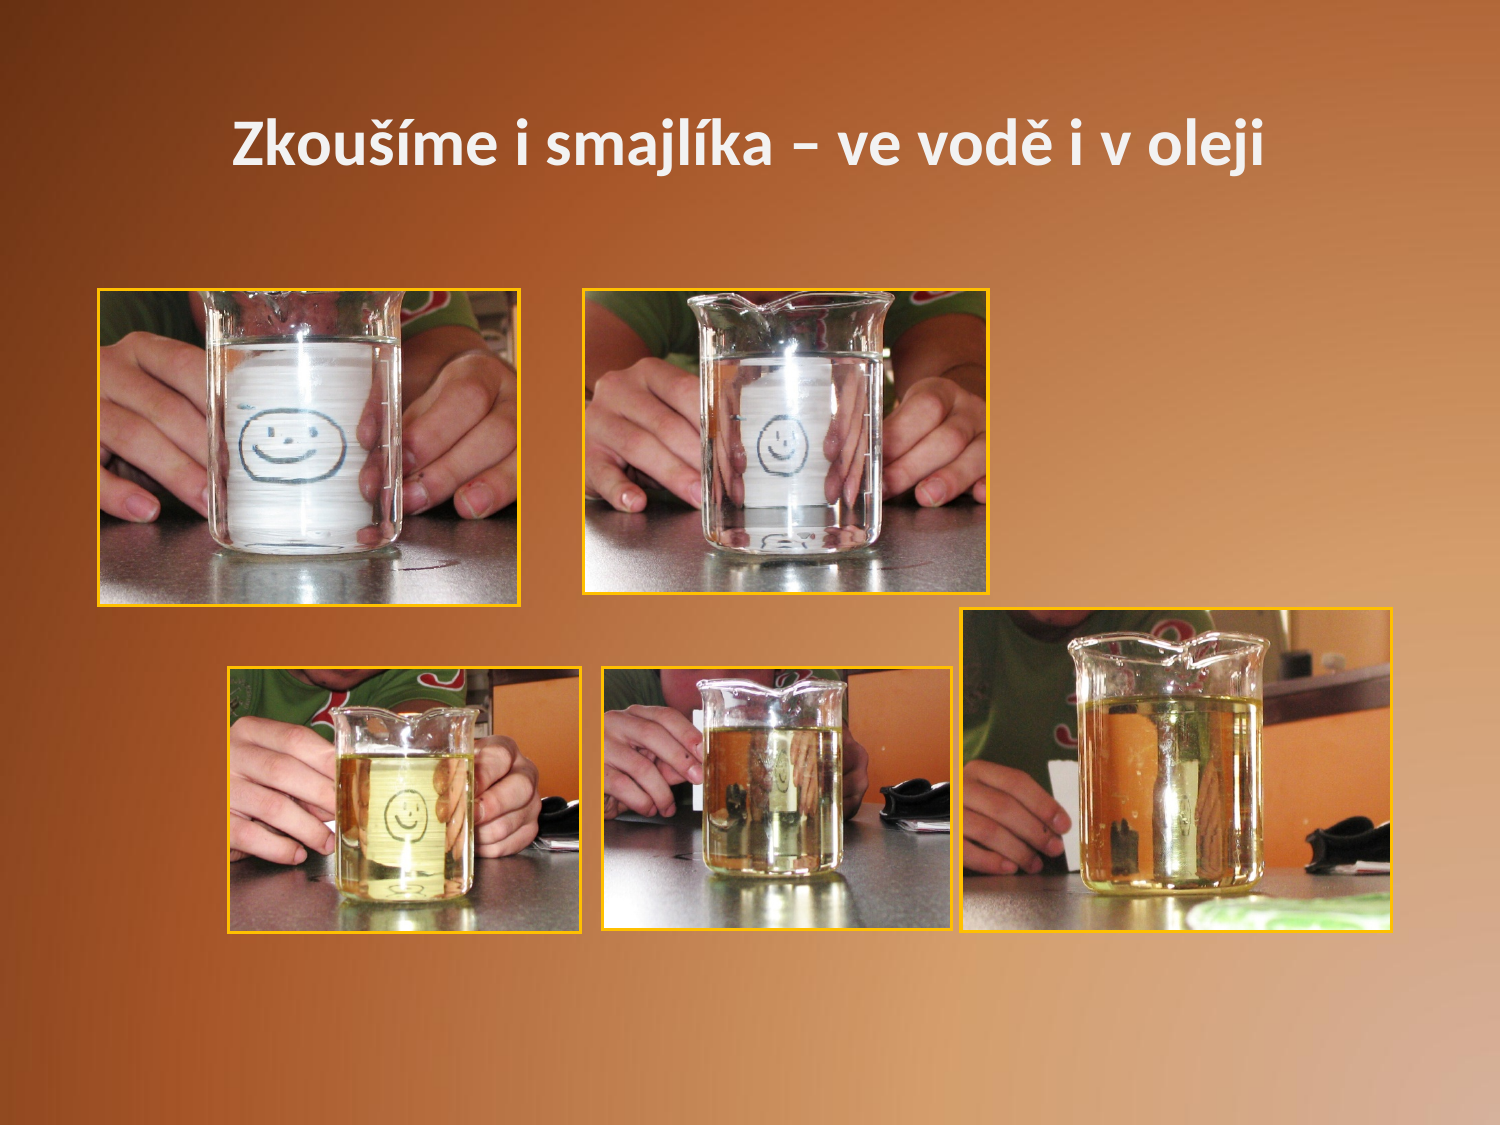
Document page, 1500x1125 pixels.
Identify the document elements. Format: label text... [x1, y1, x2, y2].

title Zkoušíme i smajlíka – ve vodě i v oleji [75, 45, 1426, 233]
picture [0, 0, 1500, 1125]
